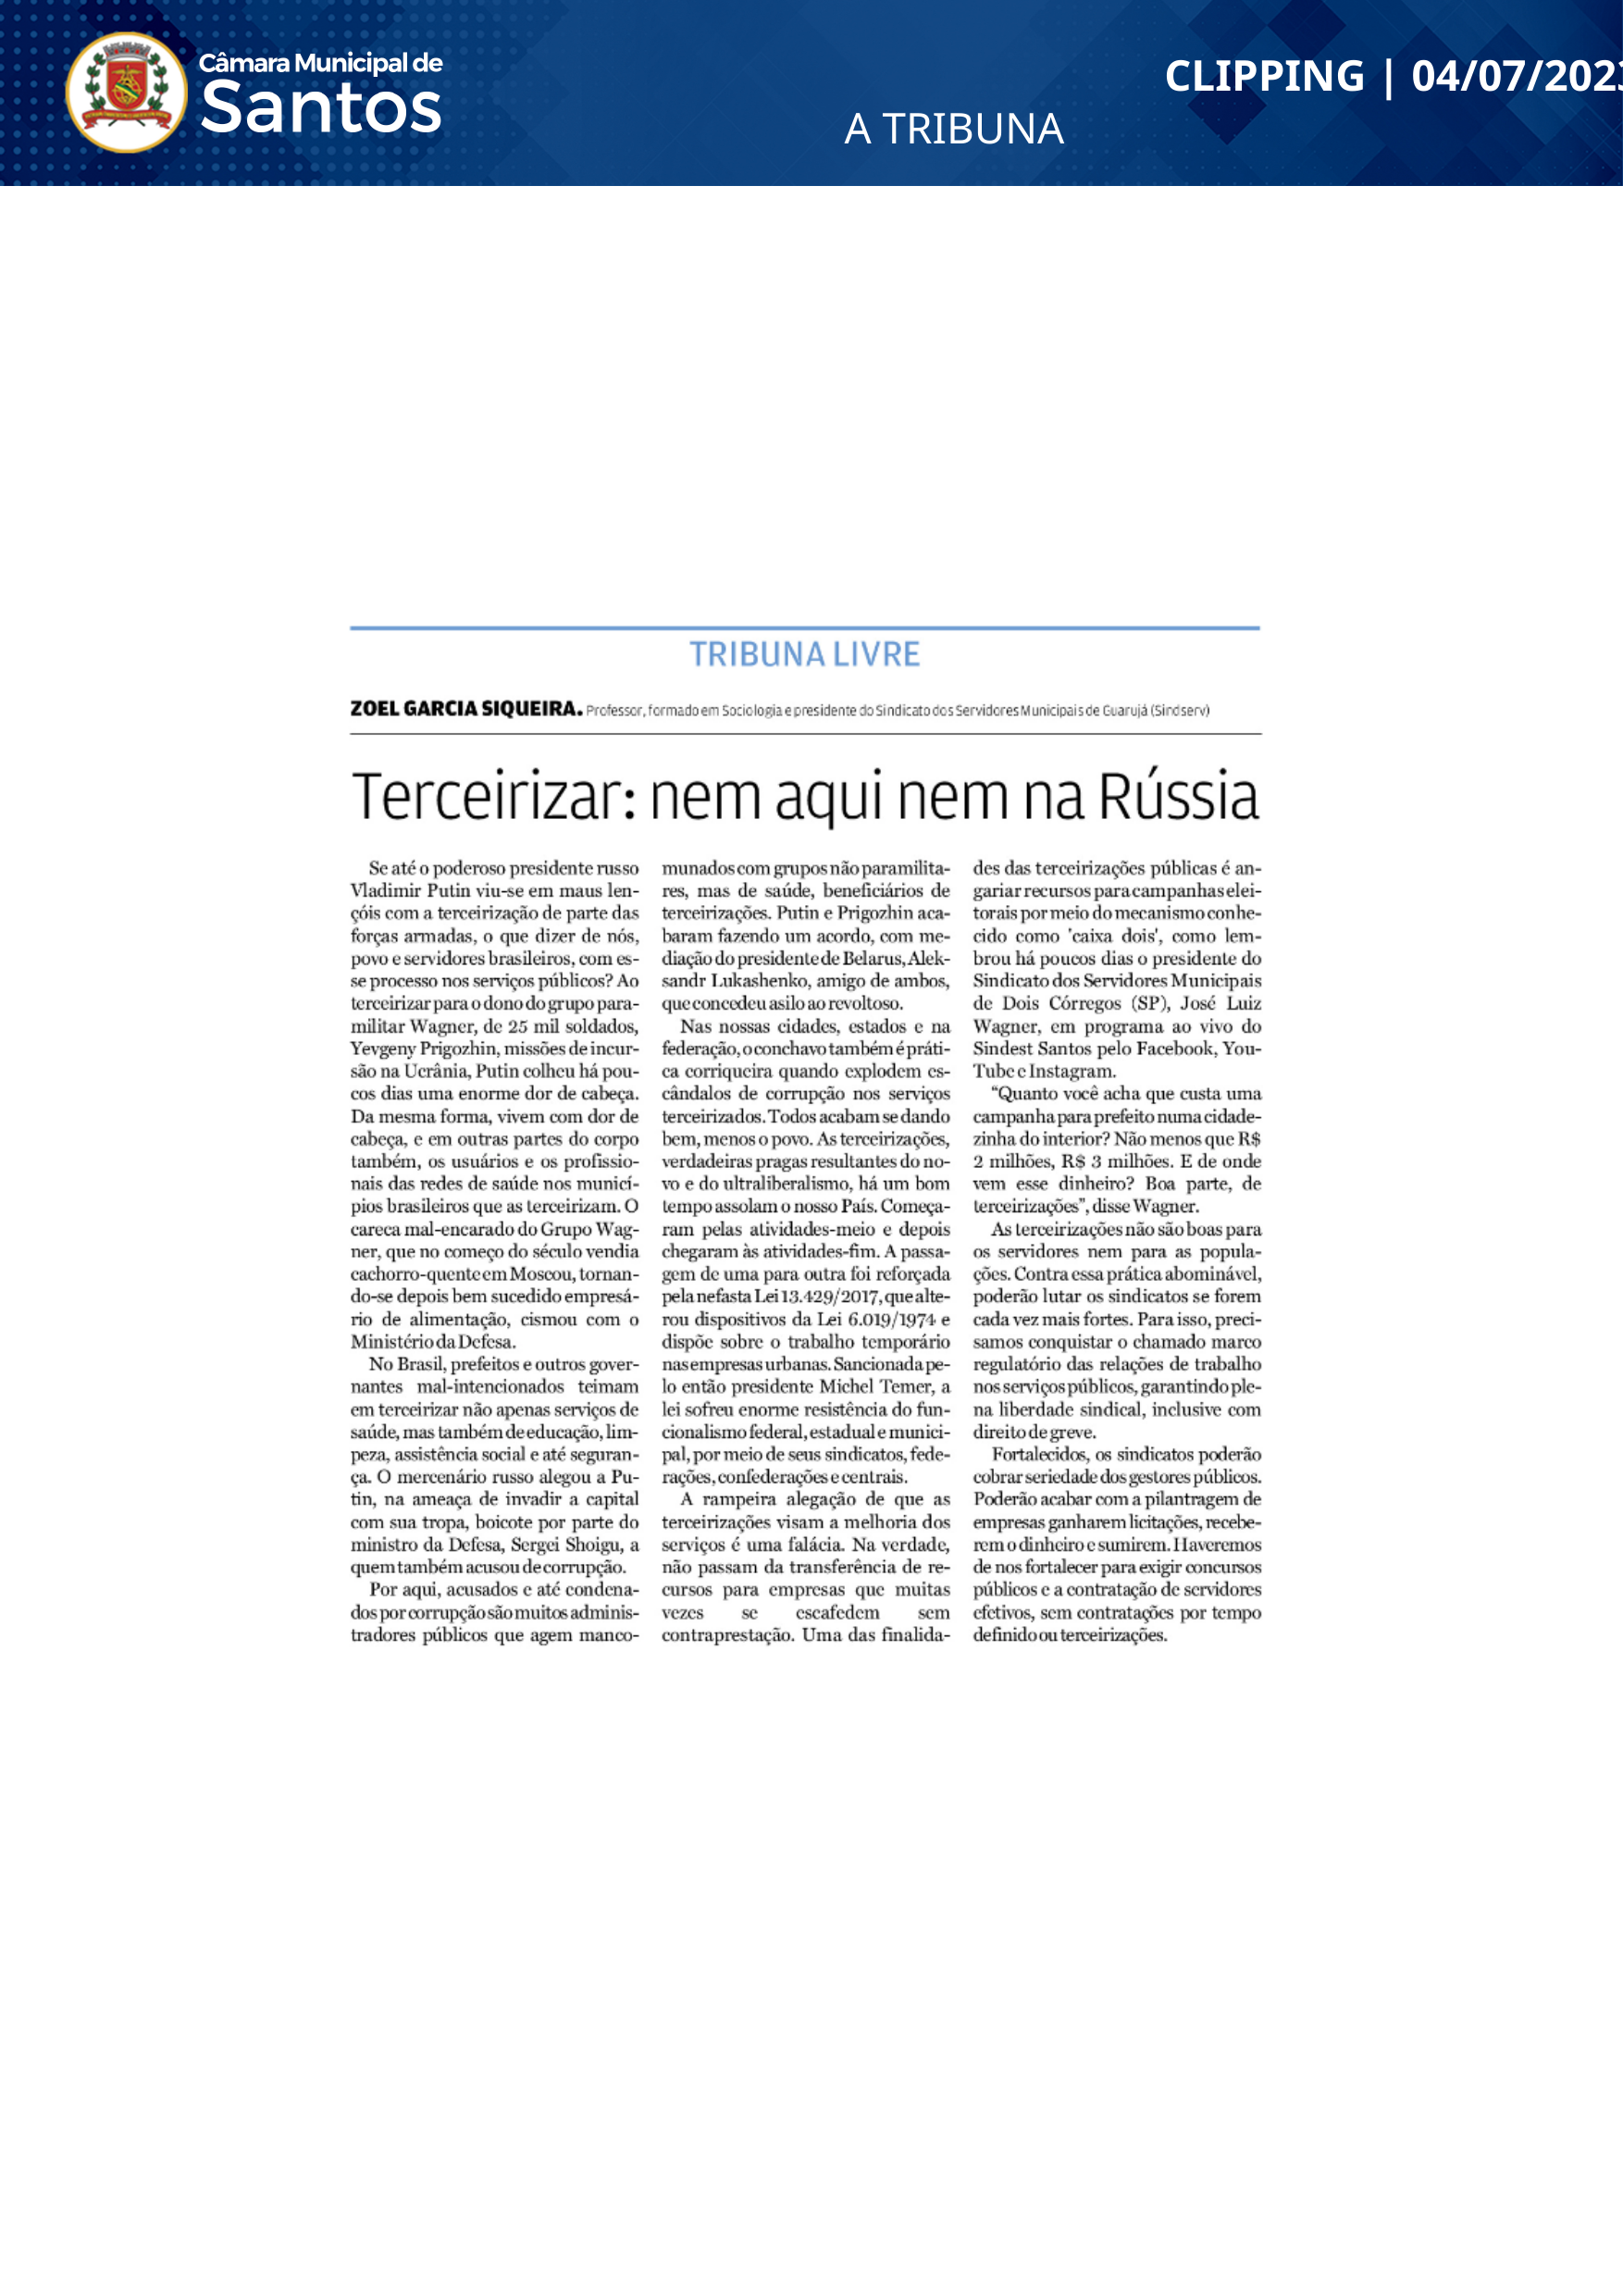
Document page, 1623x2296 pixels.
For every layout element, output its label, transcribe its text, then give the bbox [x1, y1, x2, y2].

picture [0, 0, 1623, 186]
text_box A TRIBUNA [830, 90, 1574, 165]
picture [324, 609, 1299, 1686]
text_box CLIPPING | 04/07/2023 [1150, 39, 1574, 90]
